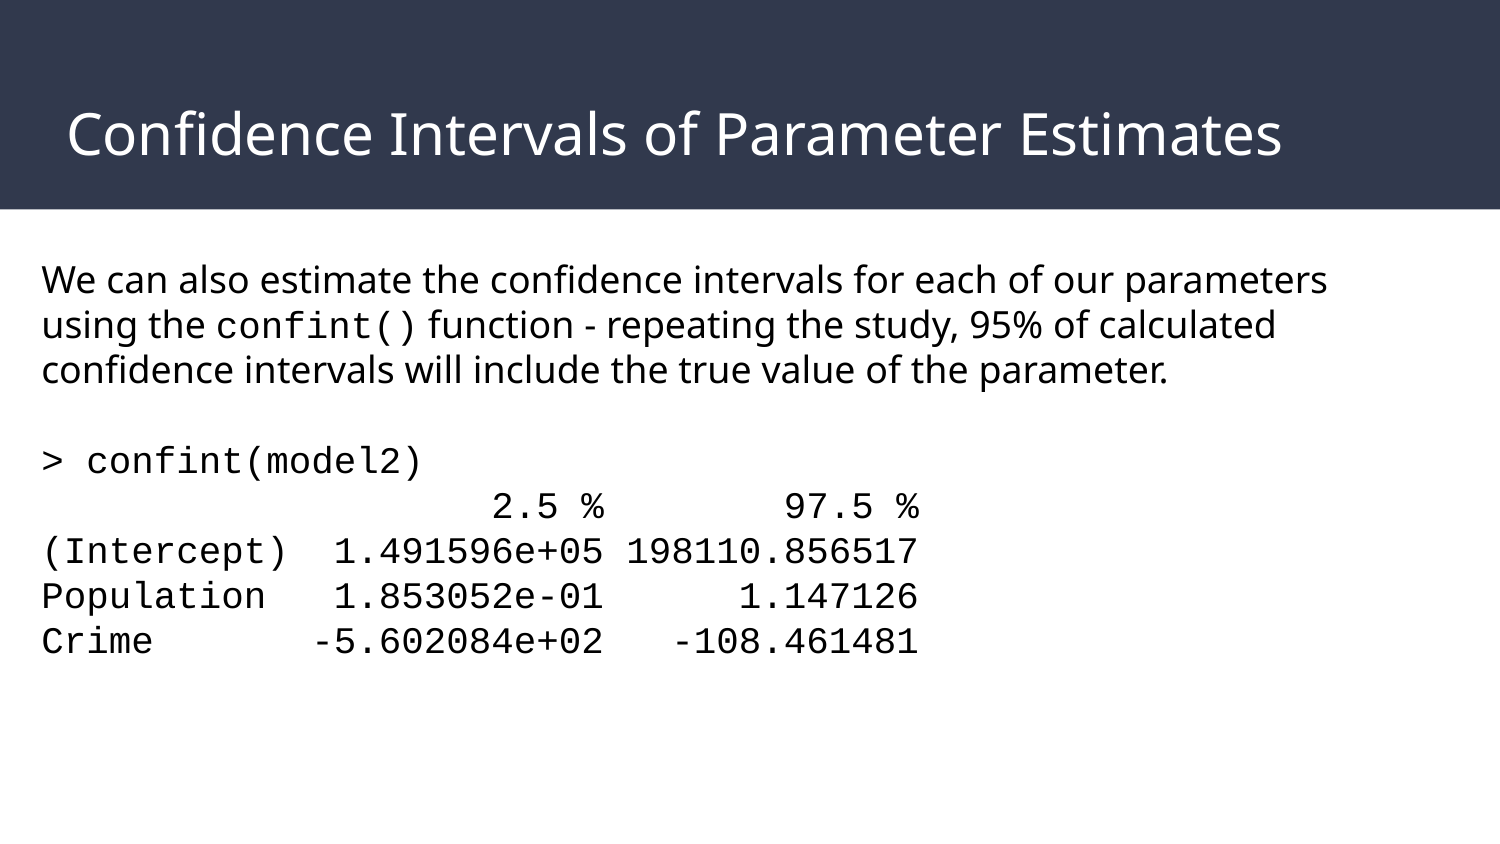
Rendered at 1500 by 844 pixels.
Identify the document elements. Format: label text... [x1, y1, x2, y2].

title Confidence Intervals of Parameter Estimates [51, 82, 1449, 185]
text_box We can also estimate the confidence intervals for each of our parameters using the confint() function - repeating the study, 95% of calculated confidence intervals will include the true value of the parameter. > confint(model2) 2.5 % 97.5 % (Intercept) 1.491596e+05 198110.856517 Population 1.853052e-01 1.147126 Crime -5.602084e+02 -108.461481 [26, 240, 1424, 800]
